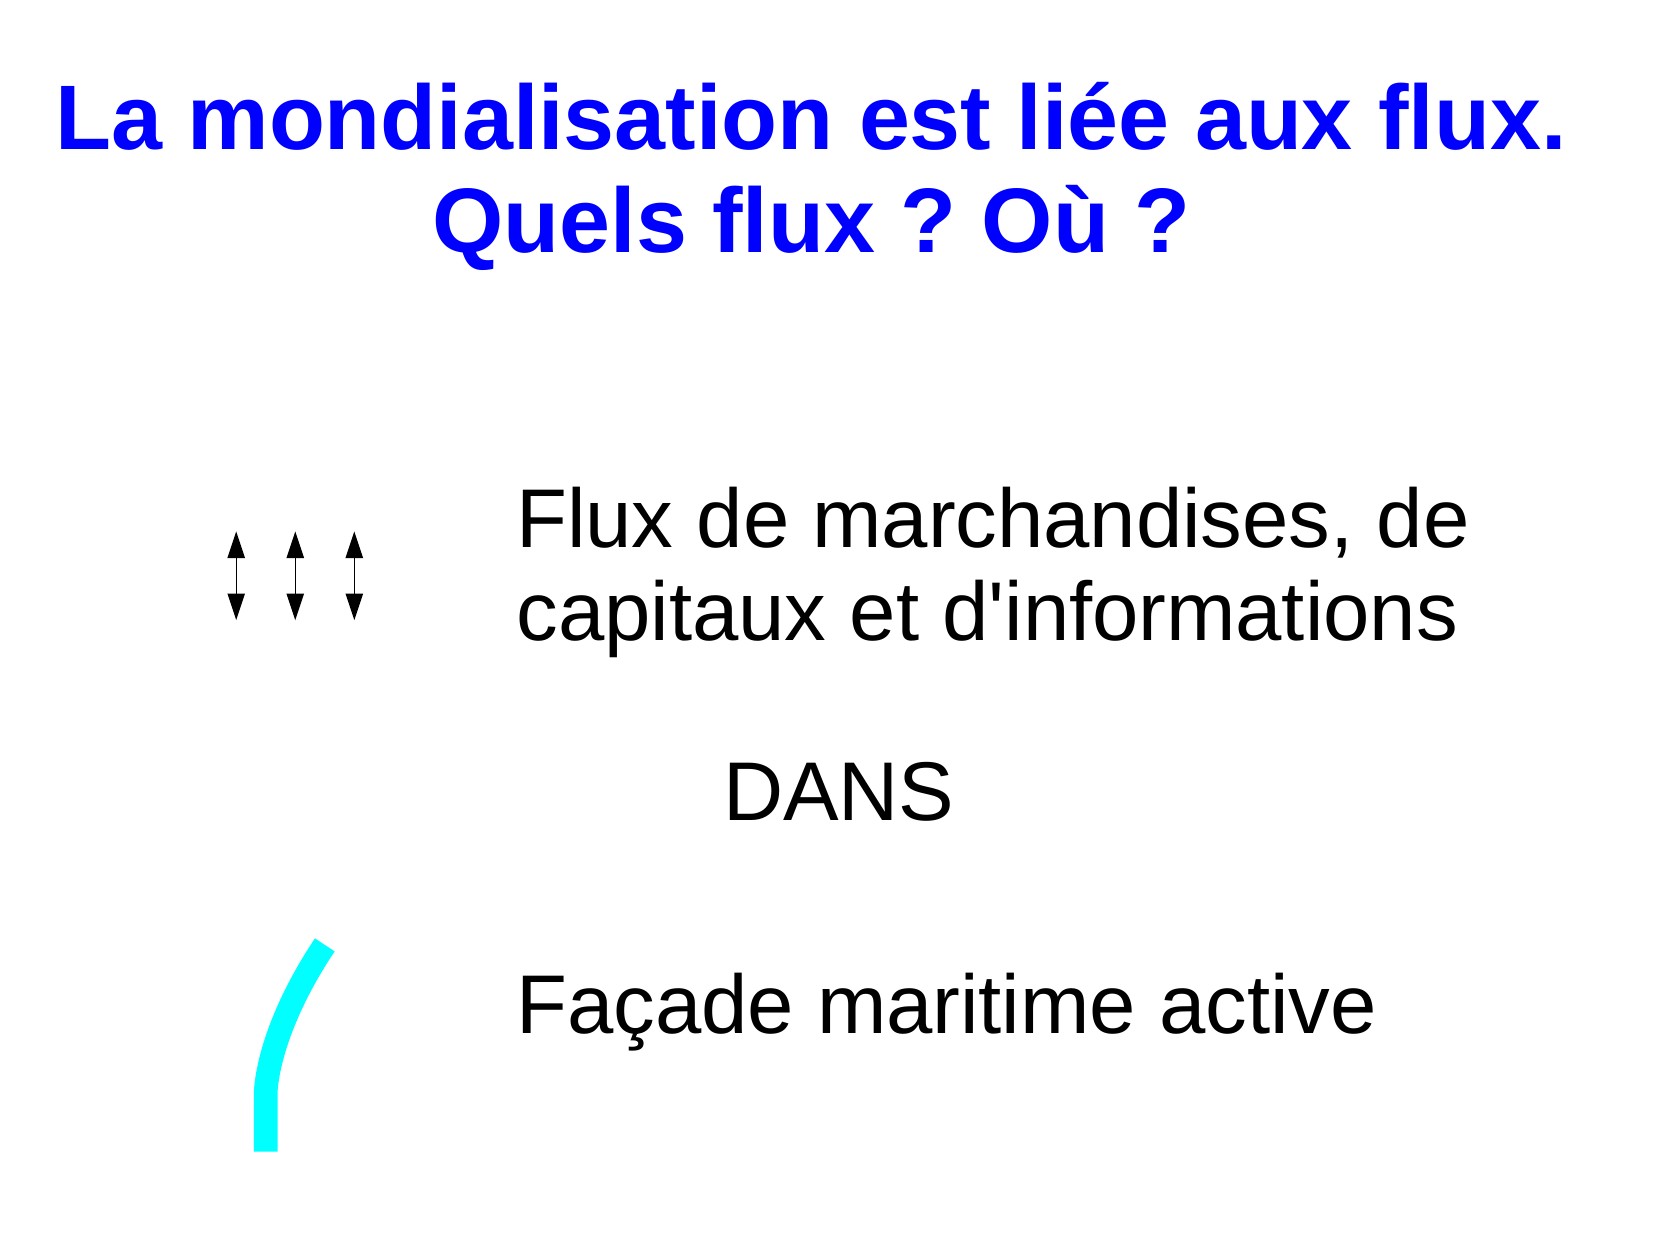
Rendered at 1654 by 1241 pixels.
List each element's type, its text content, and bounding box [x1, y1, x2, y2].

text_box Flux de marchandises, de capitaux et d'informations [501, 464, 1565, 666]
text_box DANS [708, 738, 1123, 847]
text_box Façade maritime active [501, 950, 1565, 1059]
text_box La mondialisation est liée aux flux. Quels flux ? Où ? [29, 59, 1595, 279]
